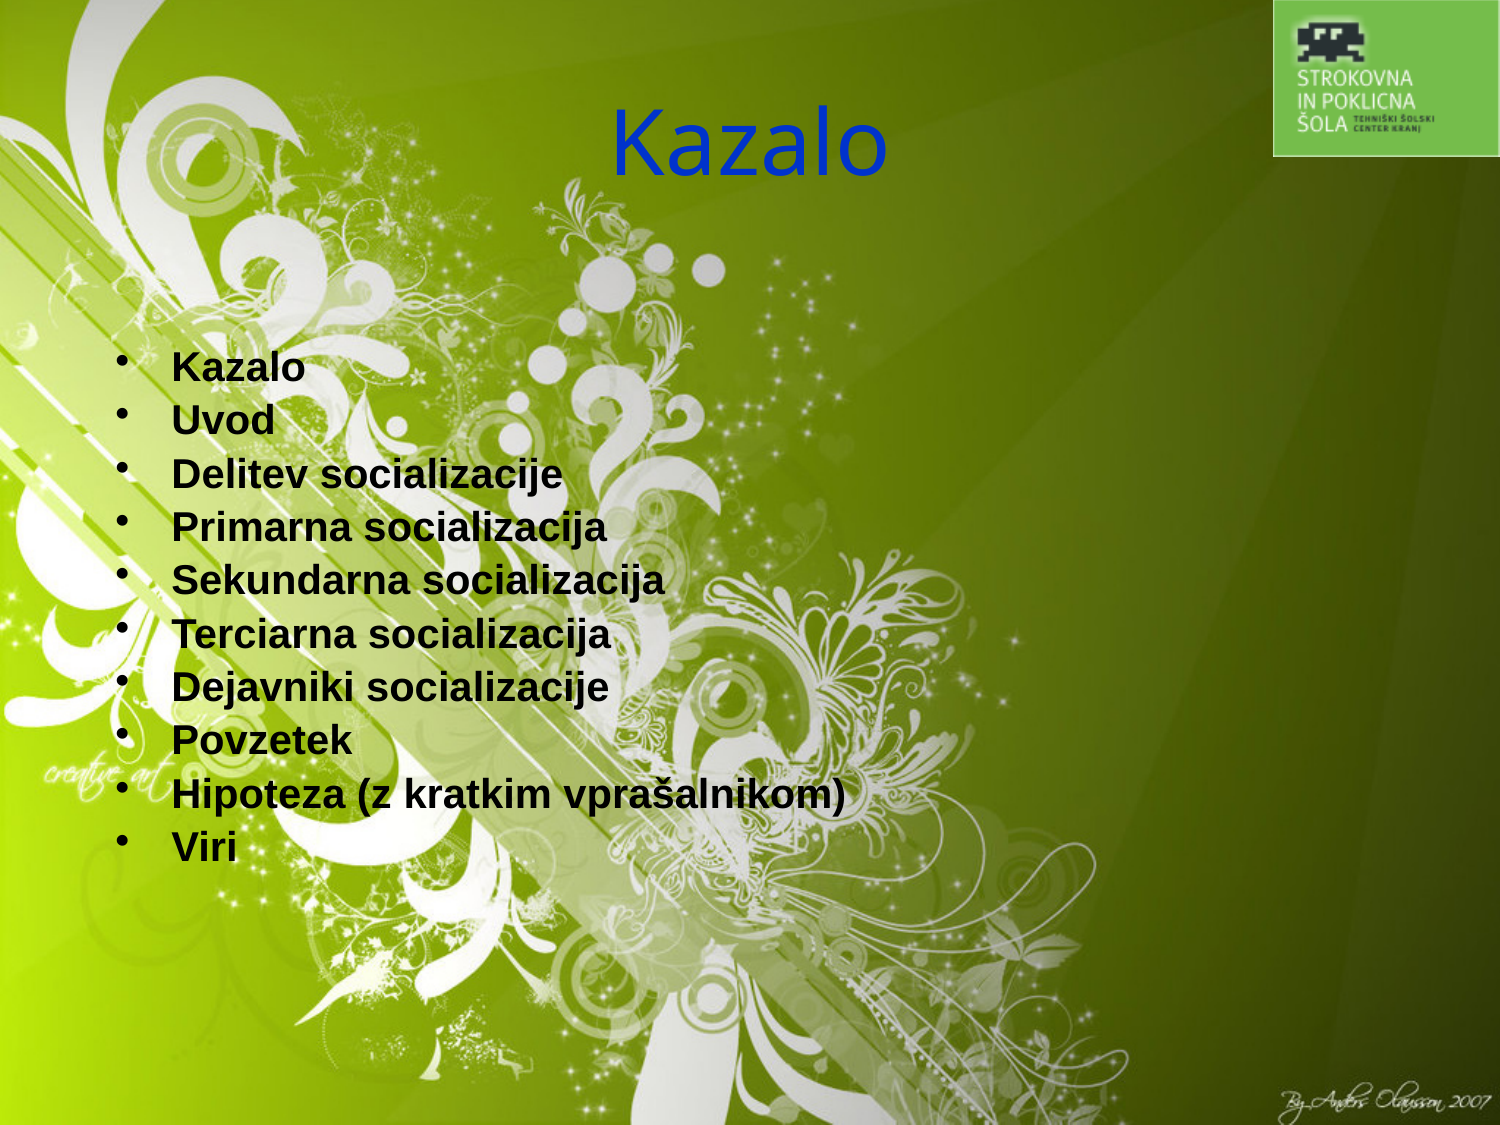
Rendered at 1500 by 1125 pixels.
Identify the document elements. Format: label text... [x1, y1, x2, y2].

picture [0, 0, 1500, 1125]
title Kazalo [75, 45, 1425, 233]
list Kazalo Uvod Delitev socializacije Primarna socializacija Sekundarna socializacija Terciarna socializacija Dejavniki socializacije Povzetek Hipoteza (z kratkim vprašalnikom) Viri [100, 338, 1451, 1081]
